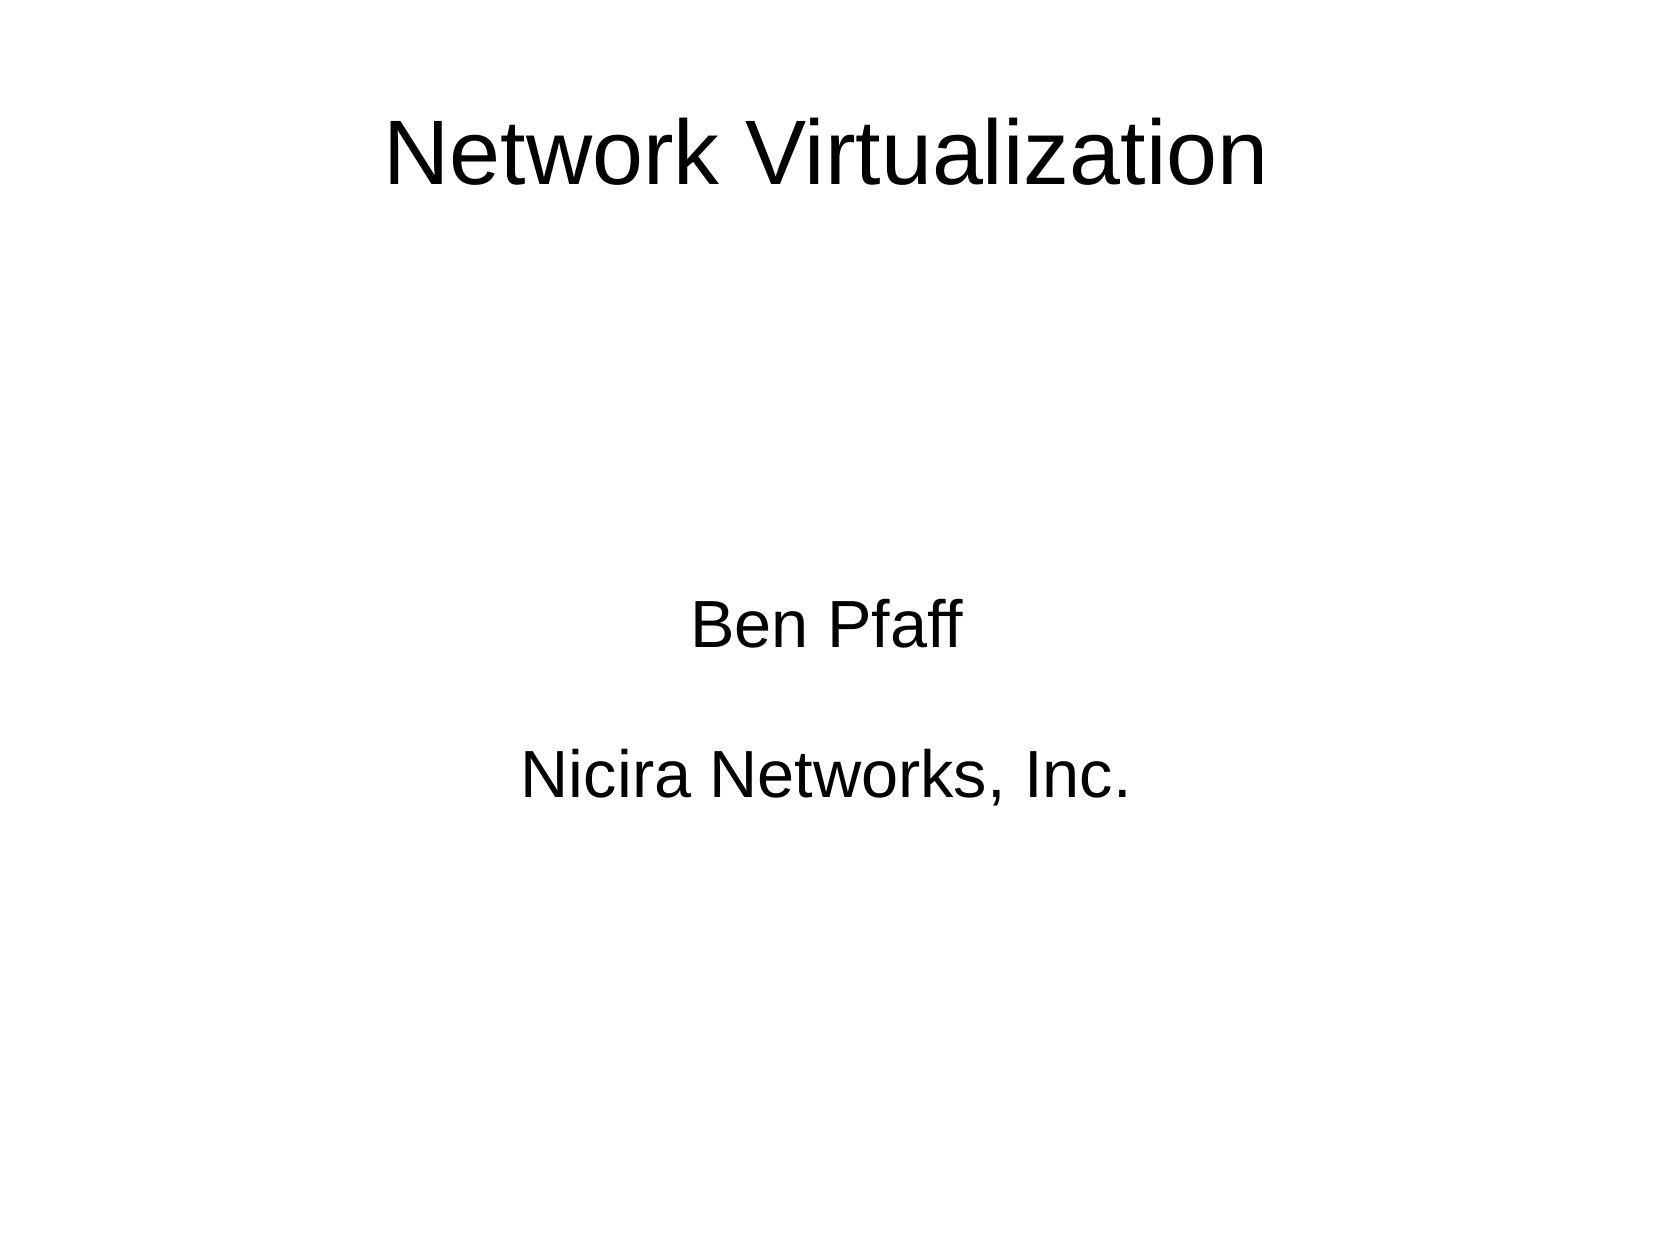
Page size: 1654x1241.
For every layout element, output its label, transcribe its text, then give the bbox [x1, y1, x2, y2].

subtitle Ben Pfaff Nicira Networks, Inc. [82, 290, 1571, 1109]
title Network Virtualization [82, 49, 1571, 257]
